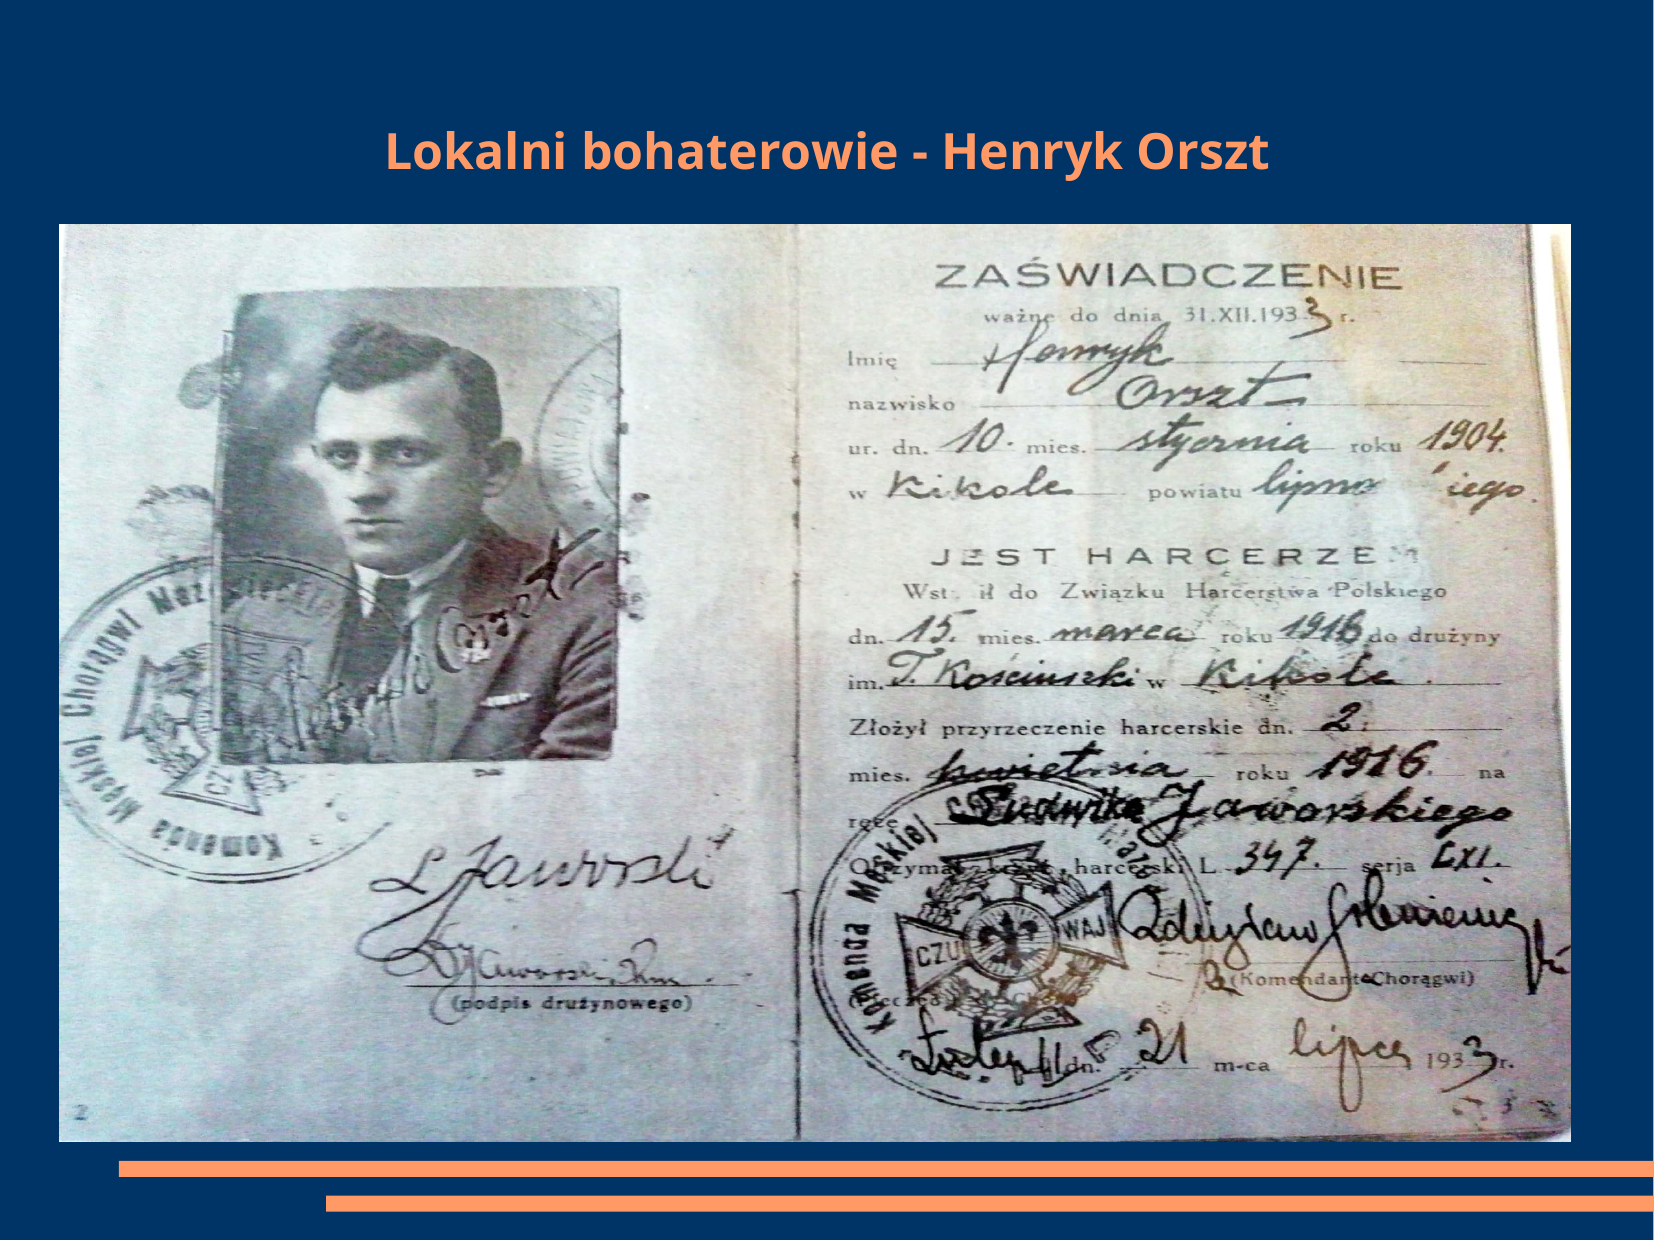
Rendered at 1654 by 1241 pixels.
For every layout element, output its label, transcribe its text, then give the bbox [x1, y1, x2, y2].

title Lokalni bohaterowie - Henryk Orszt [121, 46, 1534, 224]
picture [59, 224, 1571, 1142]
